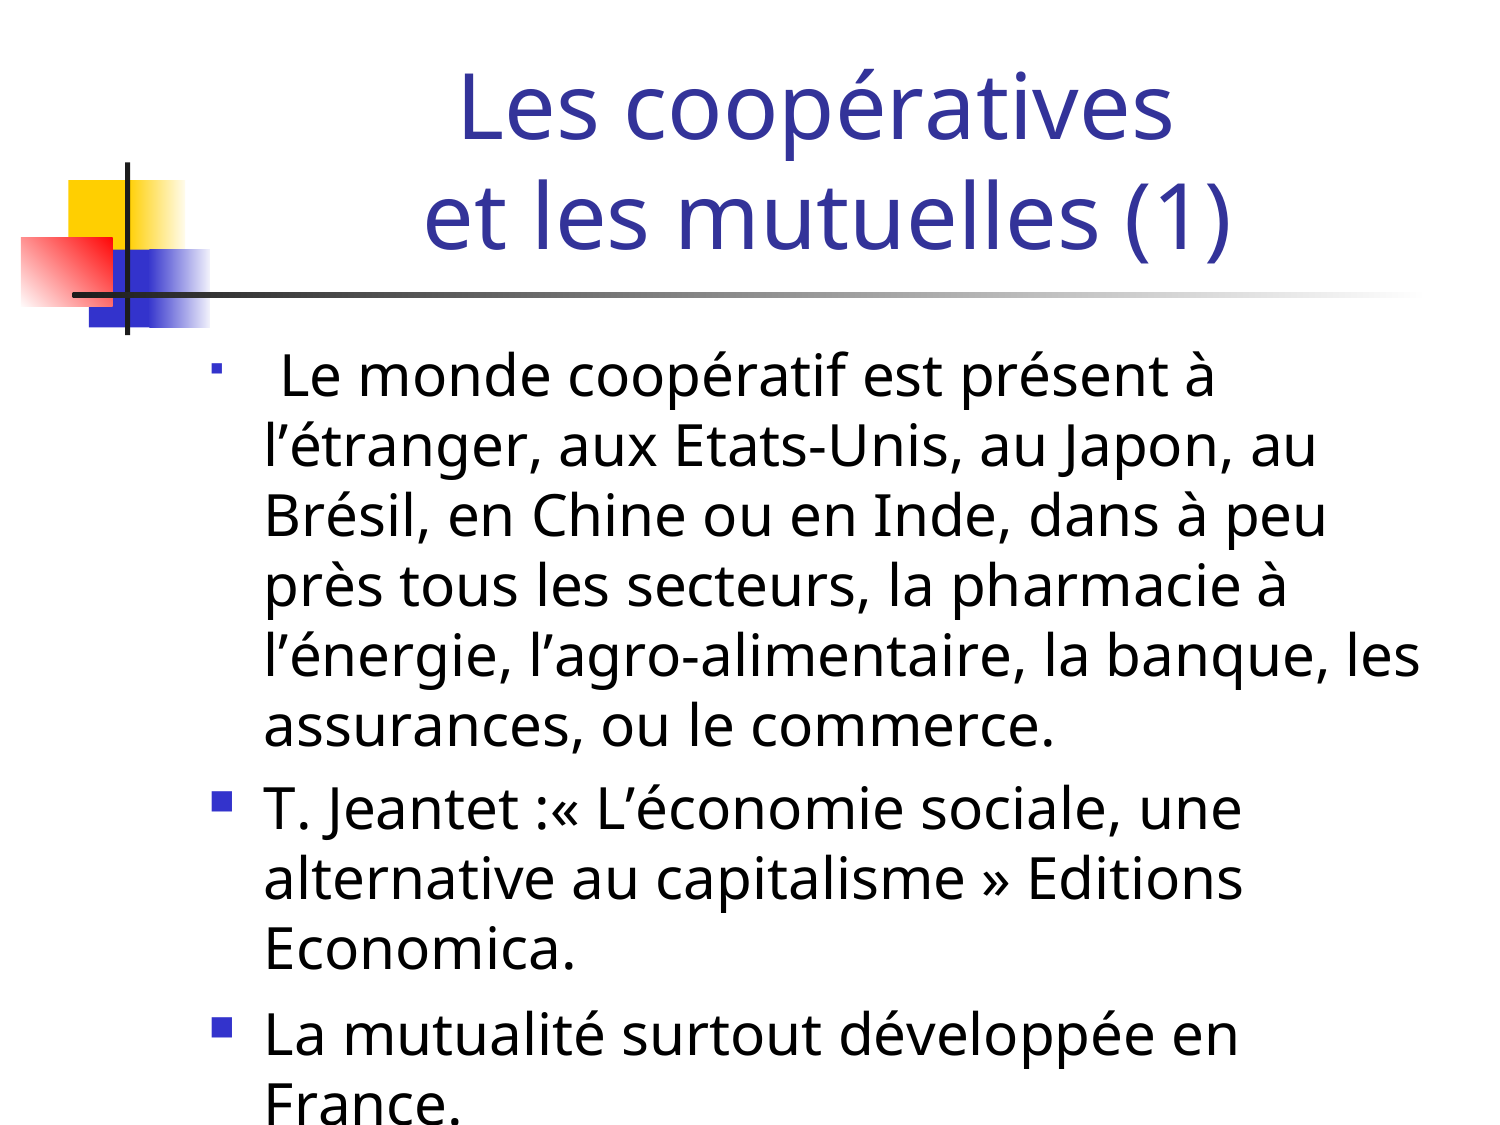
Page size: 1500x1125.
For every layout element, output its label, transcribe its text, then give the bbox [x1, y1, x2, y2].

text_box Les coopératives et les mutuelles (1) [188, 35, 1468, 276]
text_box Le monde coopératif est présent à l’étranger, aux Etats-Unis, au Japon, au Brésil, en Chine ou en Inde, dans à peu près tous les secteurs, la pharmacie à l’énergie, l’agro-alimentaire, la banque, les assurances, ou le commerce. T. Jeantet :« L’économie sociale, une alternative au capitalisme » Editions Economica. La mutualité surtout développée en France. [193, 331, 1470, 1007]
